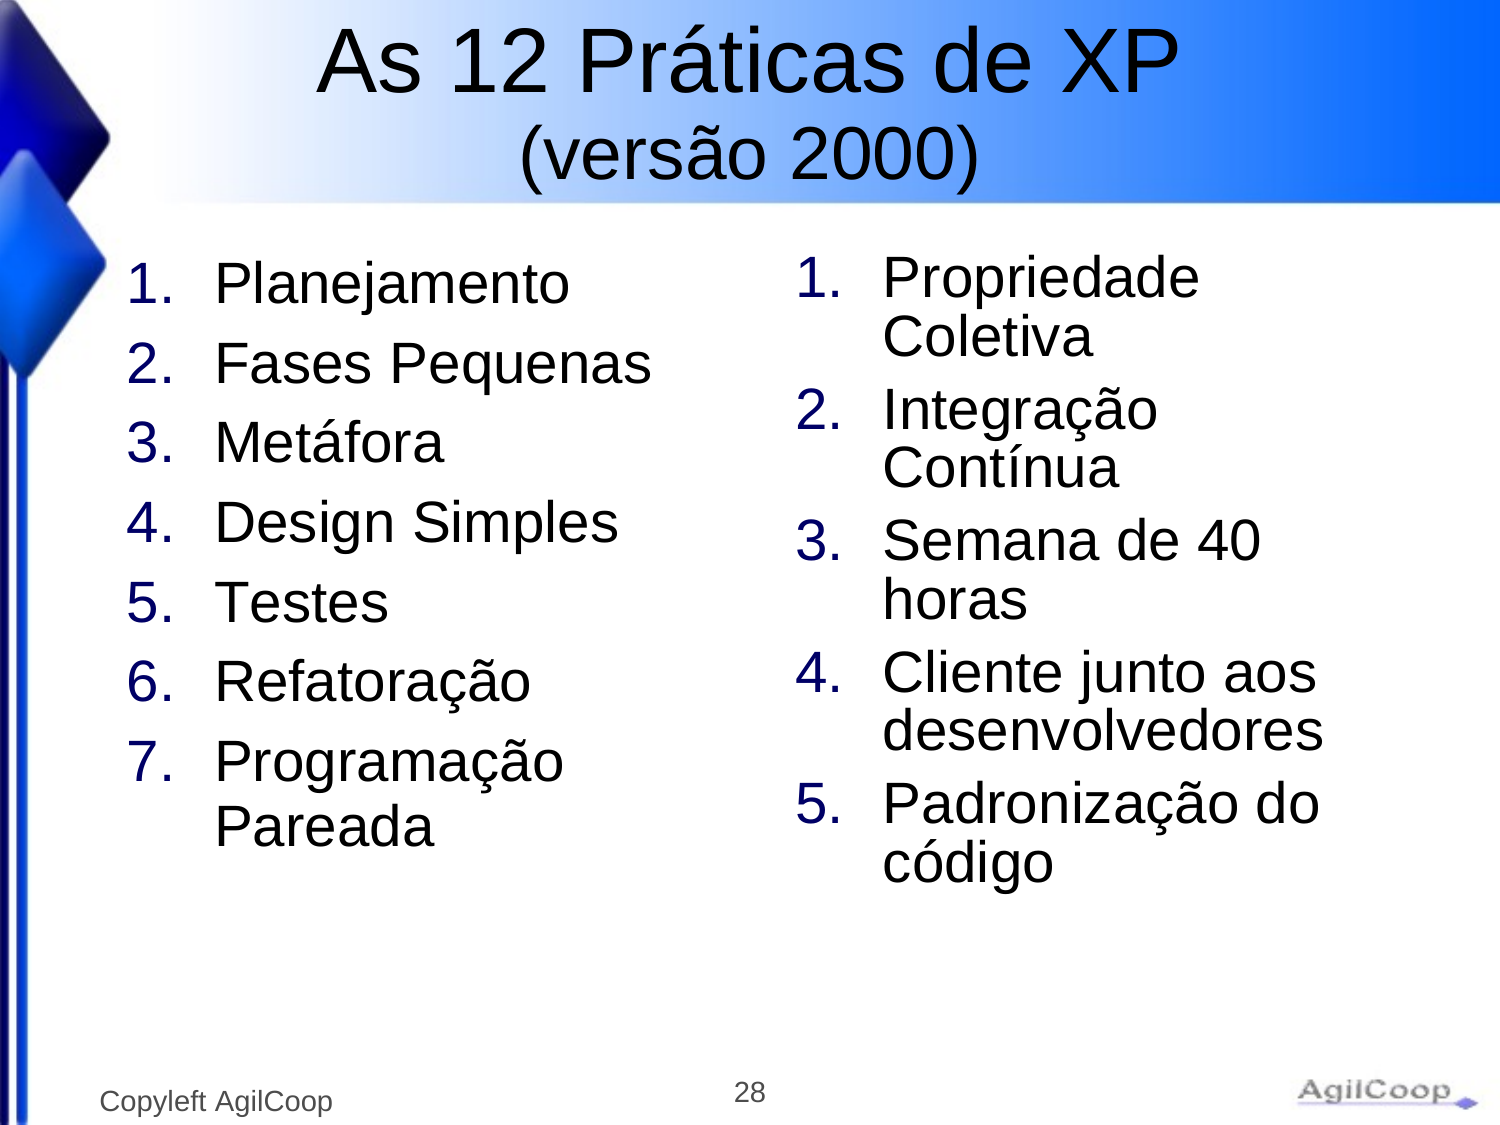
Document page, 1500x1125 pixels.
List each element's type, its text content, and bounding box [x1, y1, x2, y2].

list Planejamento Fases Pequenas Metáfora Design Simples Testes Refatoração Programação Pareada [112, 243, 757, 1006]
list Propriedade Coletiva Integração Contínua Semana de 40 horas Cliente junto aos desenvolvedores Padronização do código [780, 243, 1426, 1006]
title As 12 Práticas de XP (versão 2000) [75, 0, 1426, 207]
picture [0, 0, 1500, 1125]
